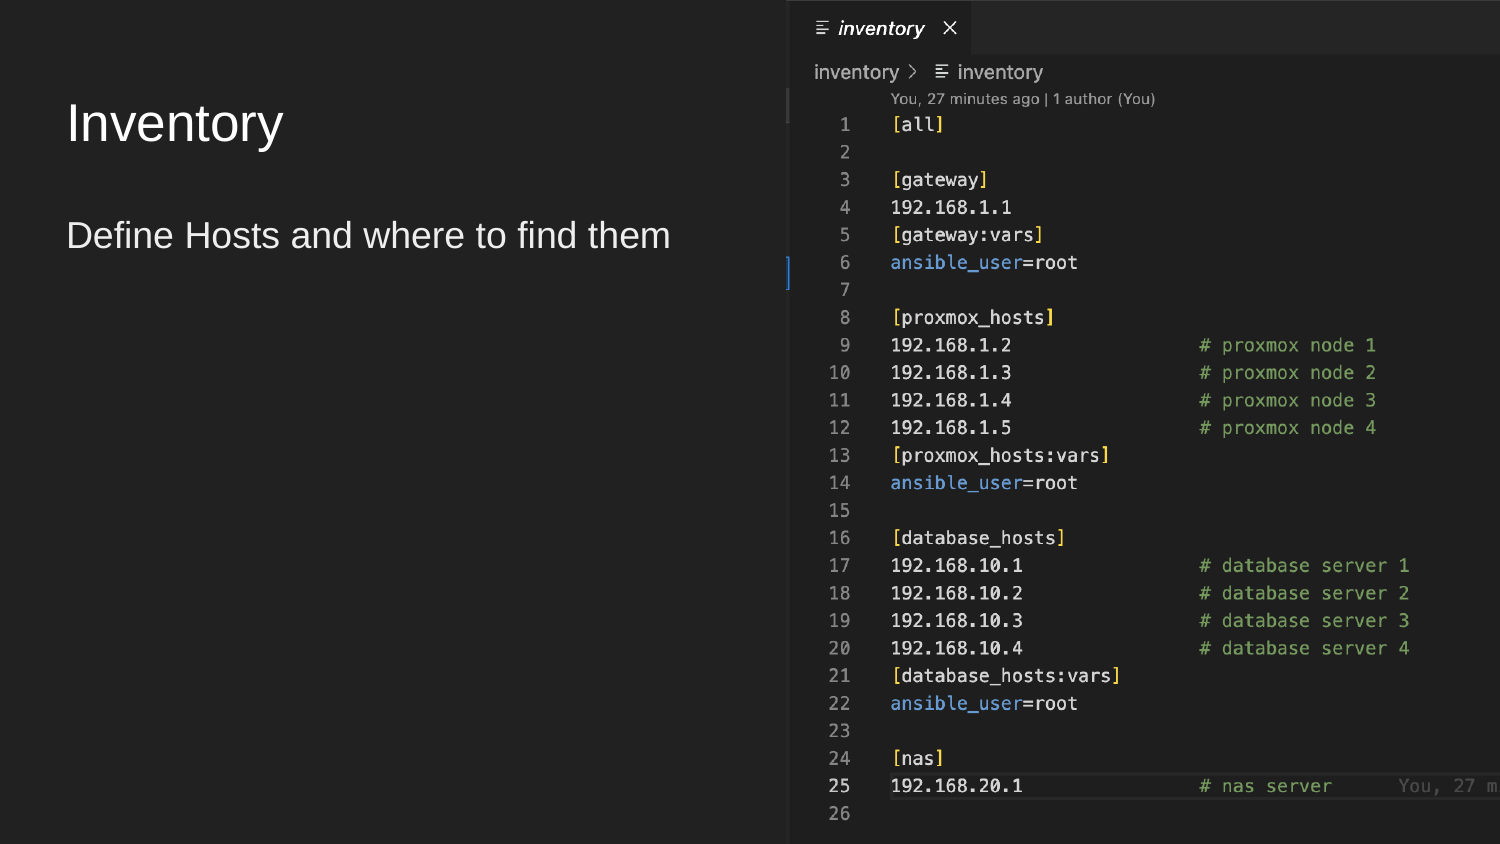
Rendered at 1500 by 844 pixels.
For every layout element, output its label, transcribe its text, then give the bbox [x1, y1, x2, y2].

title Inventory [51, 72, 786, 167]
list Define Hosts and where to find them [51, 189, 786, 750]
picture [786, 0, 1500, 844]
